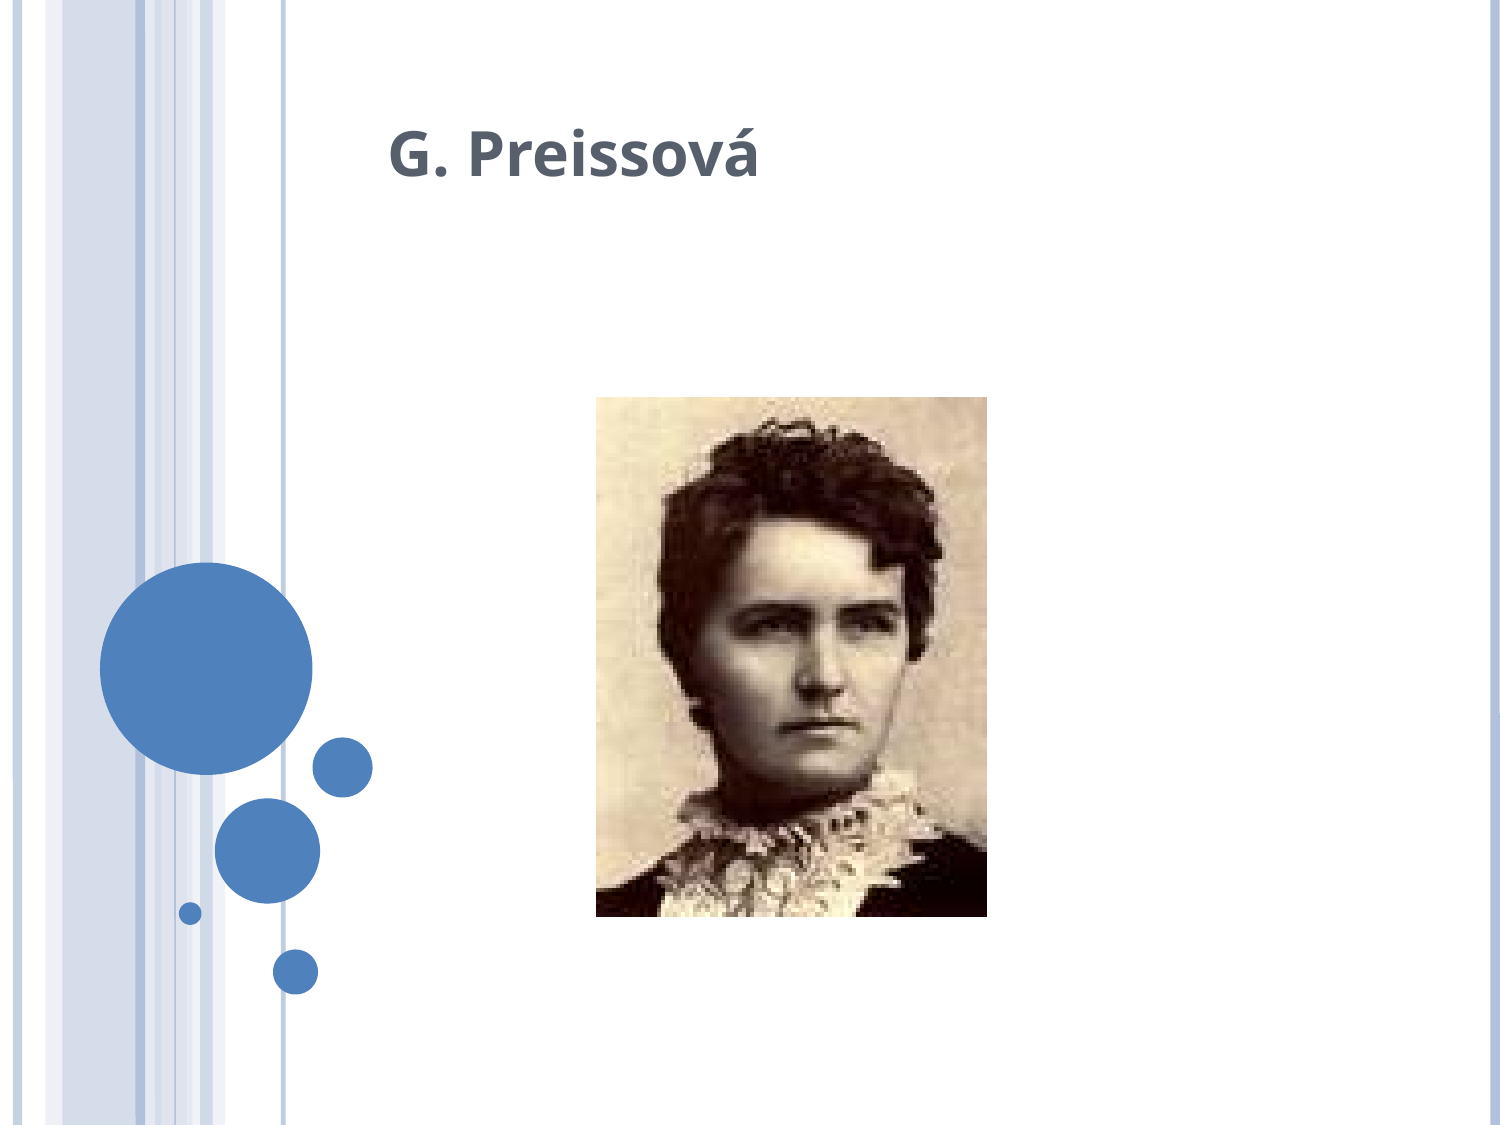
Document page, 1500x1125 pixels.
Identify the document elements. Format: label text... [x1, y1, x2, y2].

title G. Preissová [371, 66, 1385, 197]
picture [596, 397, 987, 917]
